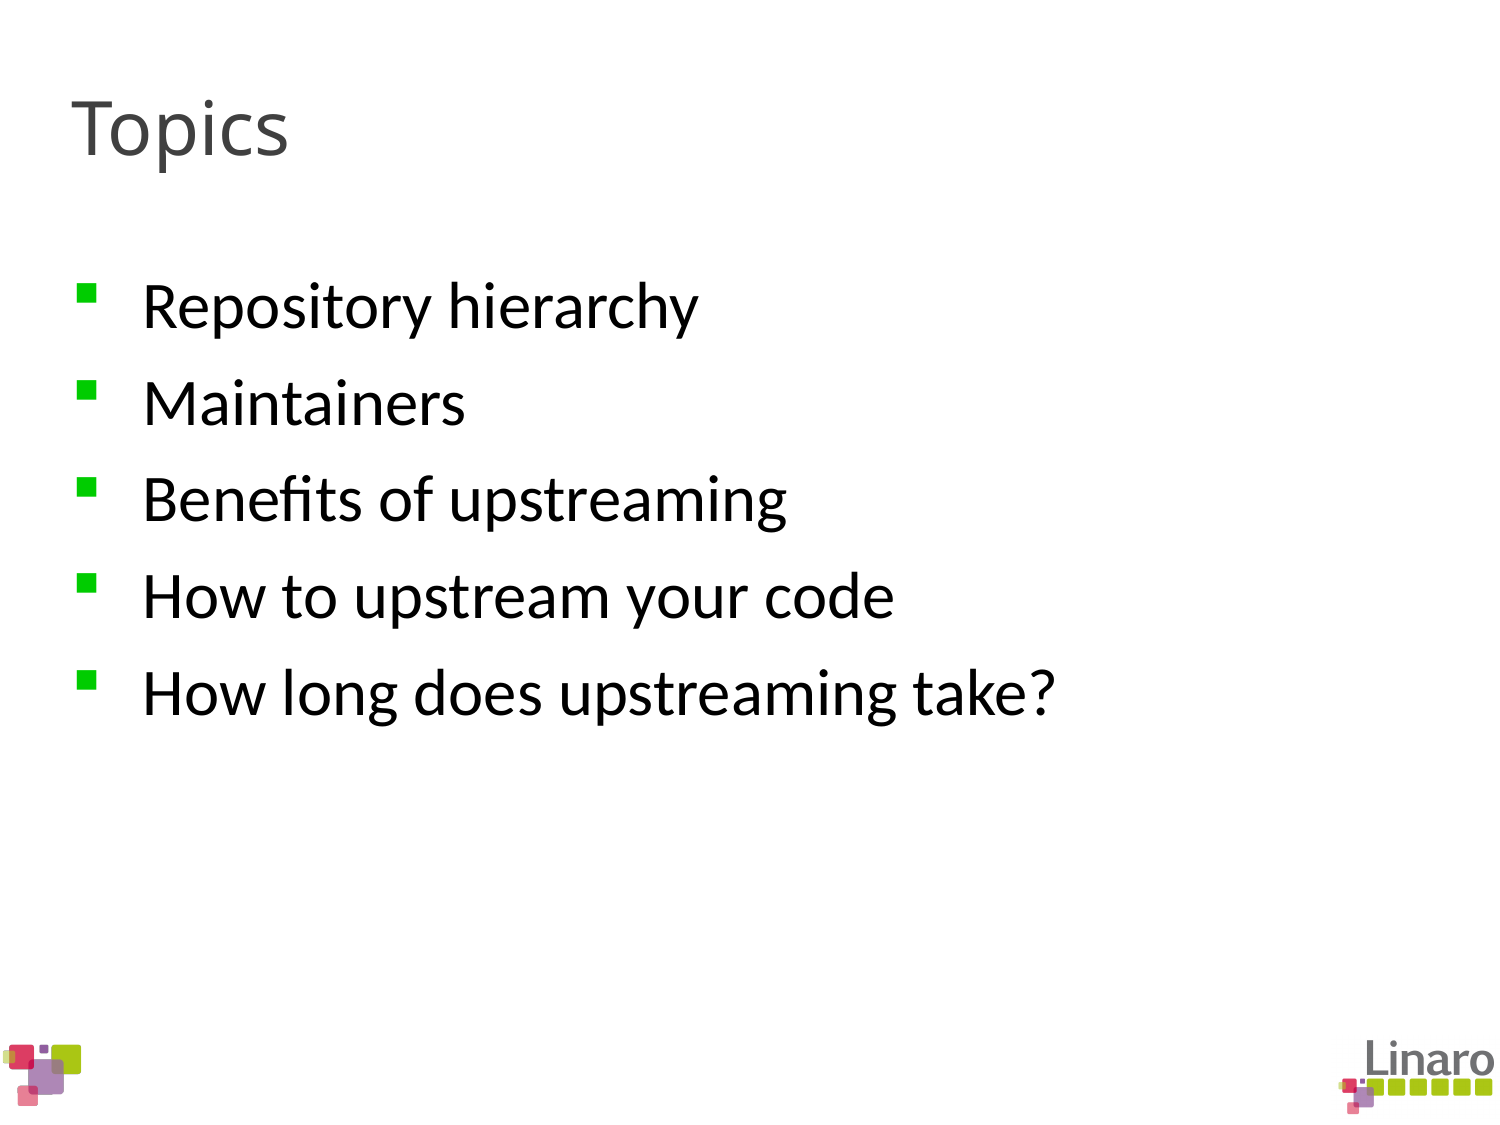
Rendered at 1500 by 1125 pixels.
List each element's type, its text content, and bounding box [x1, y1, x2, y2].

list Repository hierarchy Maintainers Benefits of upstreaming How to upstream your code How long does upstreaming take? [56, 254, 1425, 976]
picture [0, 1041, 84, 1125]
picture [1331, 1035, 1500, 1119]
title Topics [56, 27, 1407, 223]
